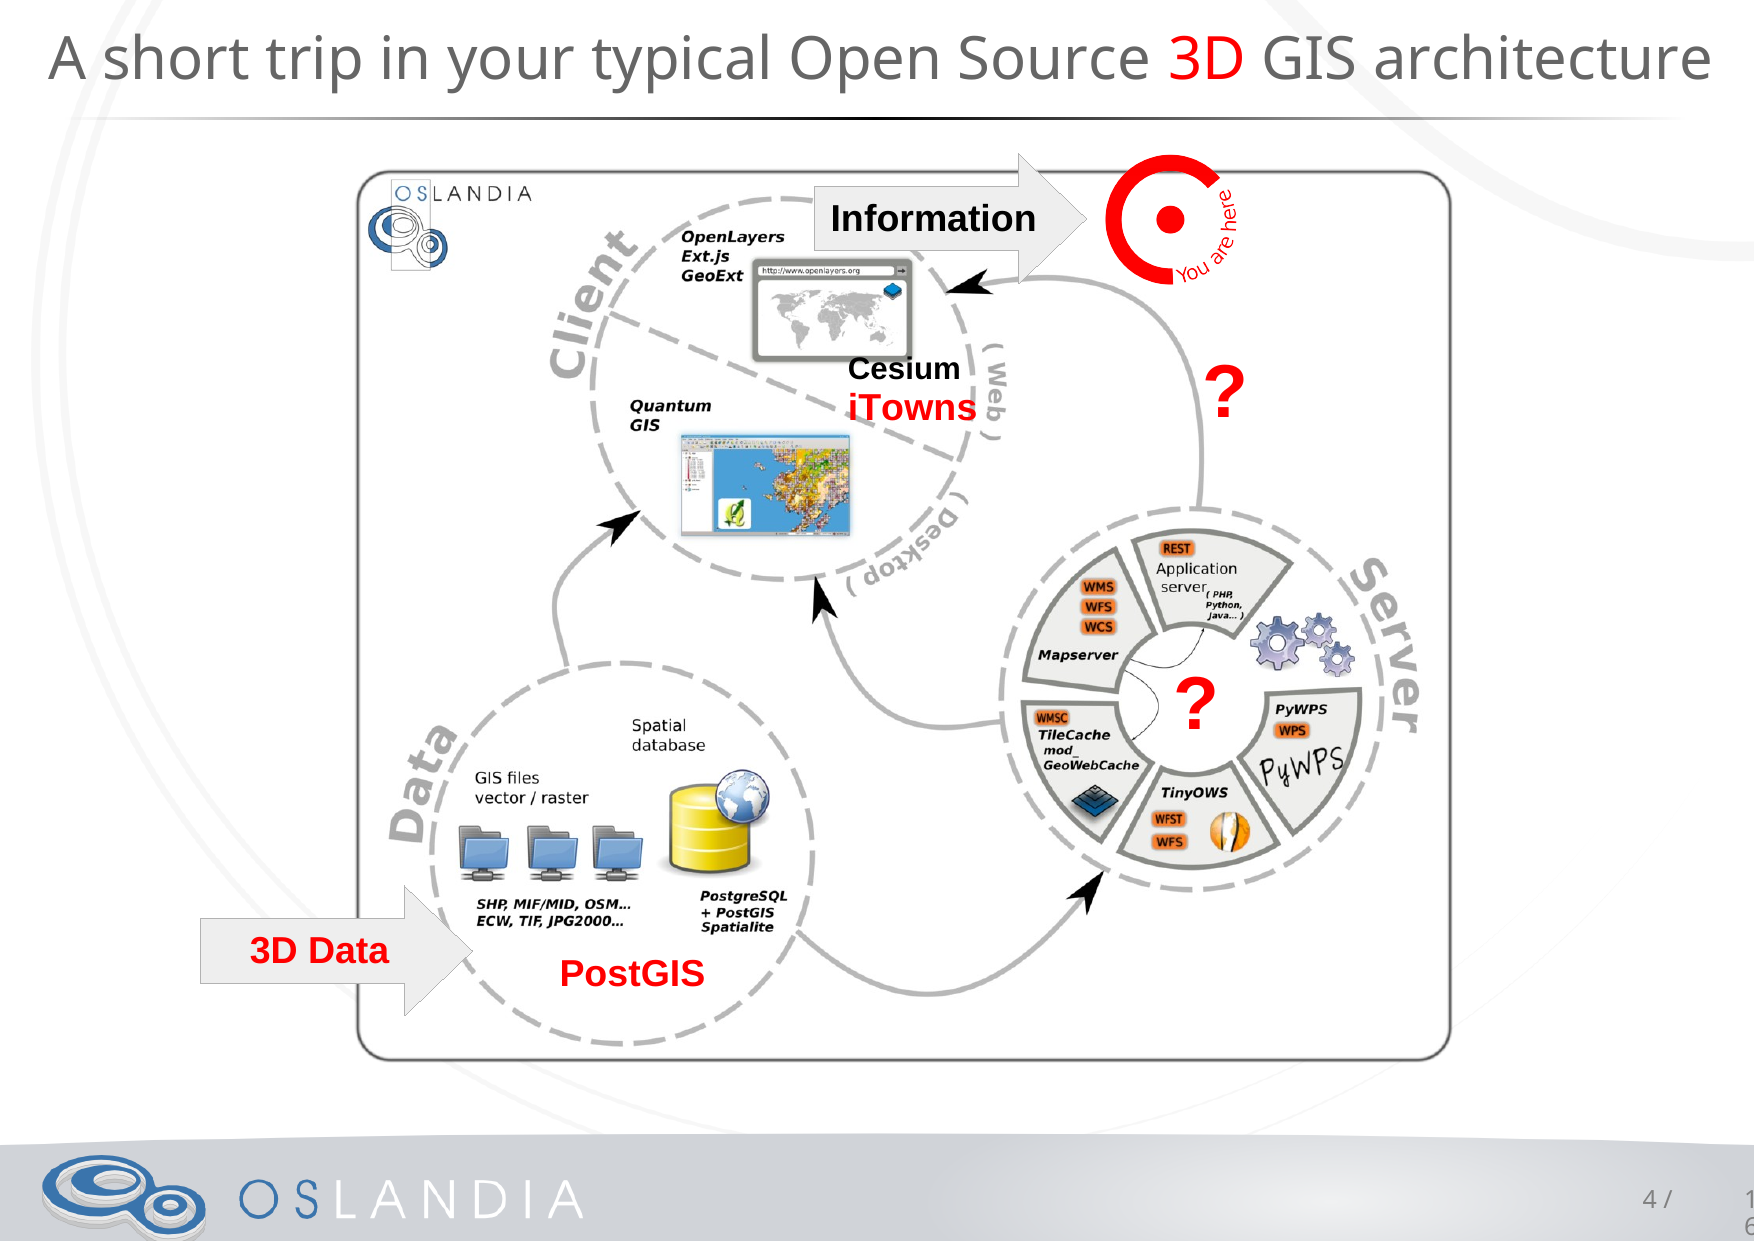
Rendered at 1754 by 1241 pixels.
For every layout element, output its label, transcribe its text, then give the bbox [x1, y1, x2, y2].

text_box PostGIS [544, 944, 768, 1002]
picture [0, 0, 1754, 1241]
text_box Information [814, 153, 1087, 284]
text_box Cesium iTowns [833, 344, 990, 437]
text_box ? [1187, 342, 1264, 442]
text_box 3D Data [200, 885, 473, 1016]
text_box ? [1159, 654, 1236, 754]
title A short trip in your typical Open Source 3D GIS architecture [13, 14, 1749, 98]
picture [1748, 1226, 1754, 1233]
